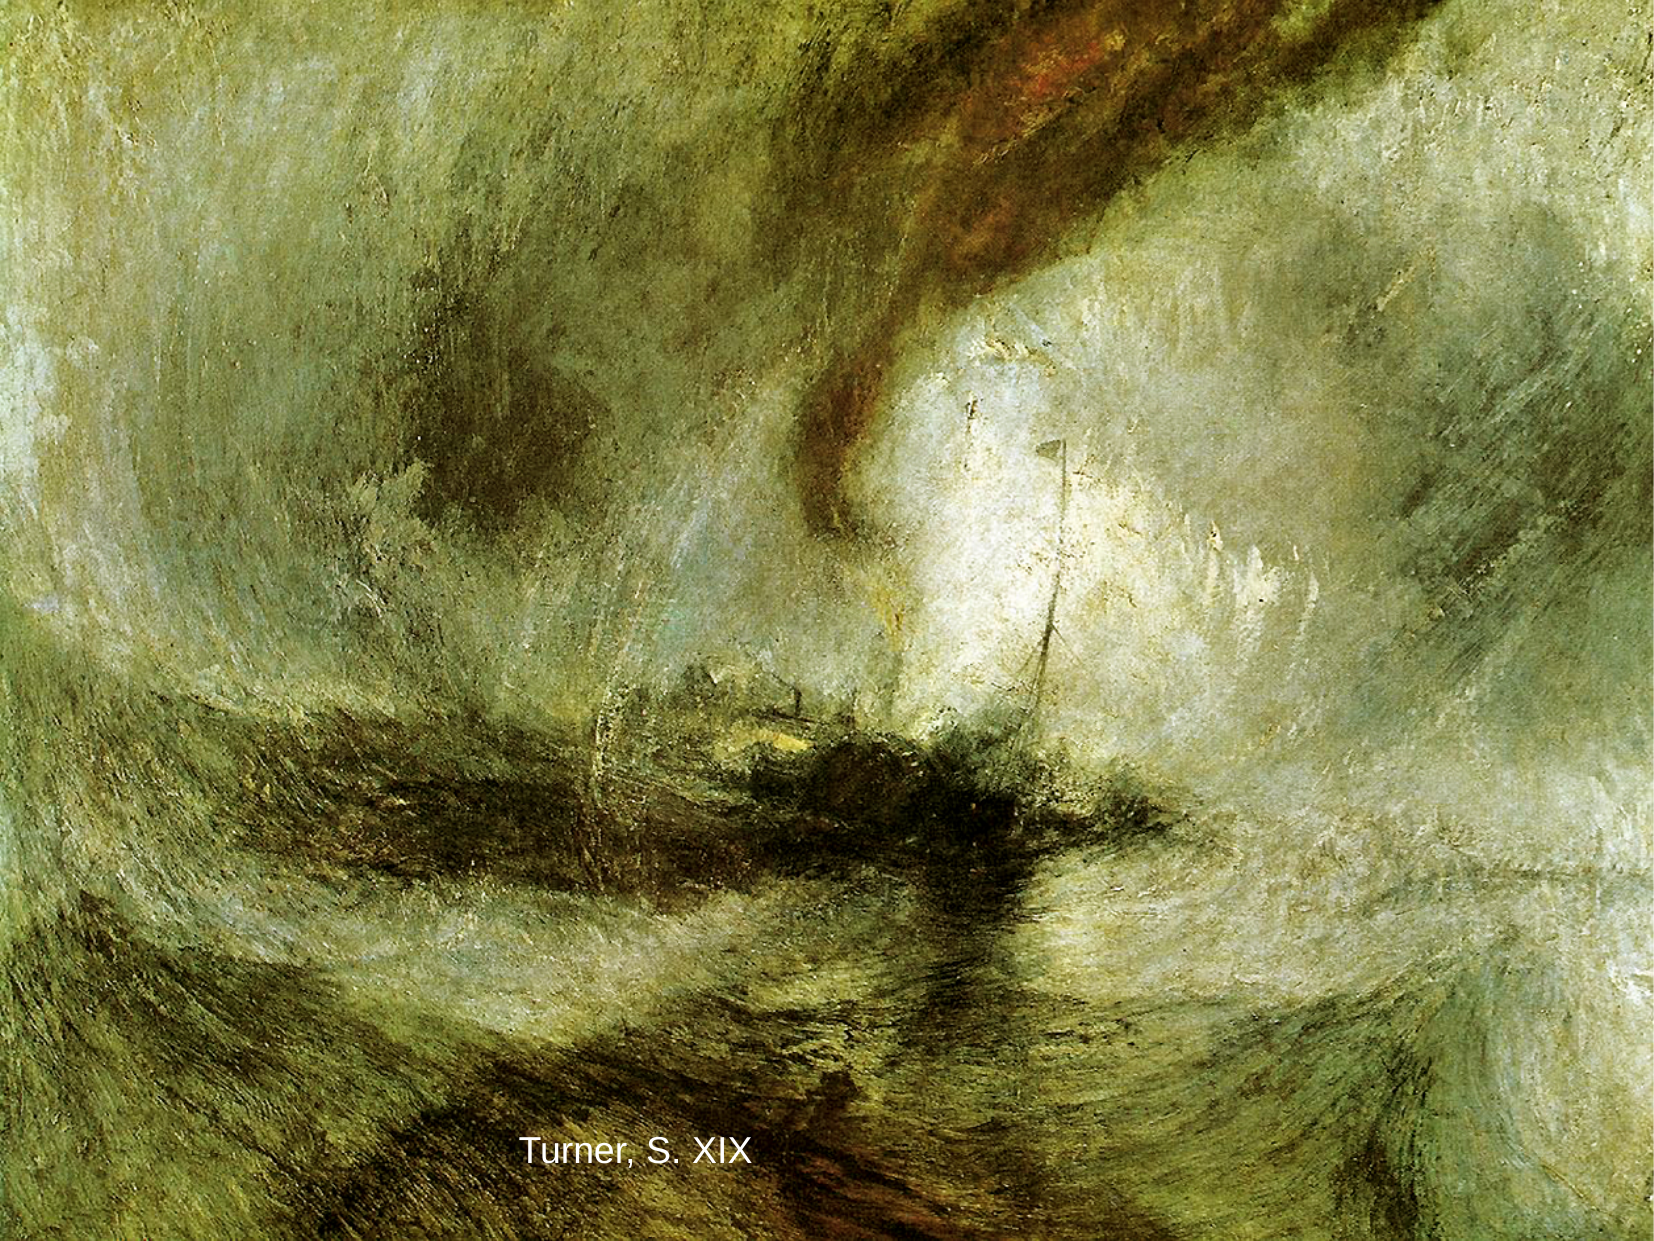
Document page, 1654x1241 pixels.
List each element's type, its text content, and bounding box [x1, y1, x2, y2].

text_box Turner, S. XIX [503, 1122, 768, 1179]
picture [0, 0, 1654, 1241]
